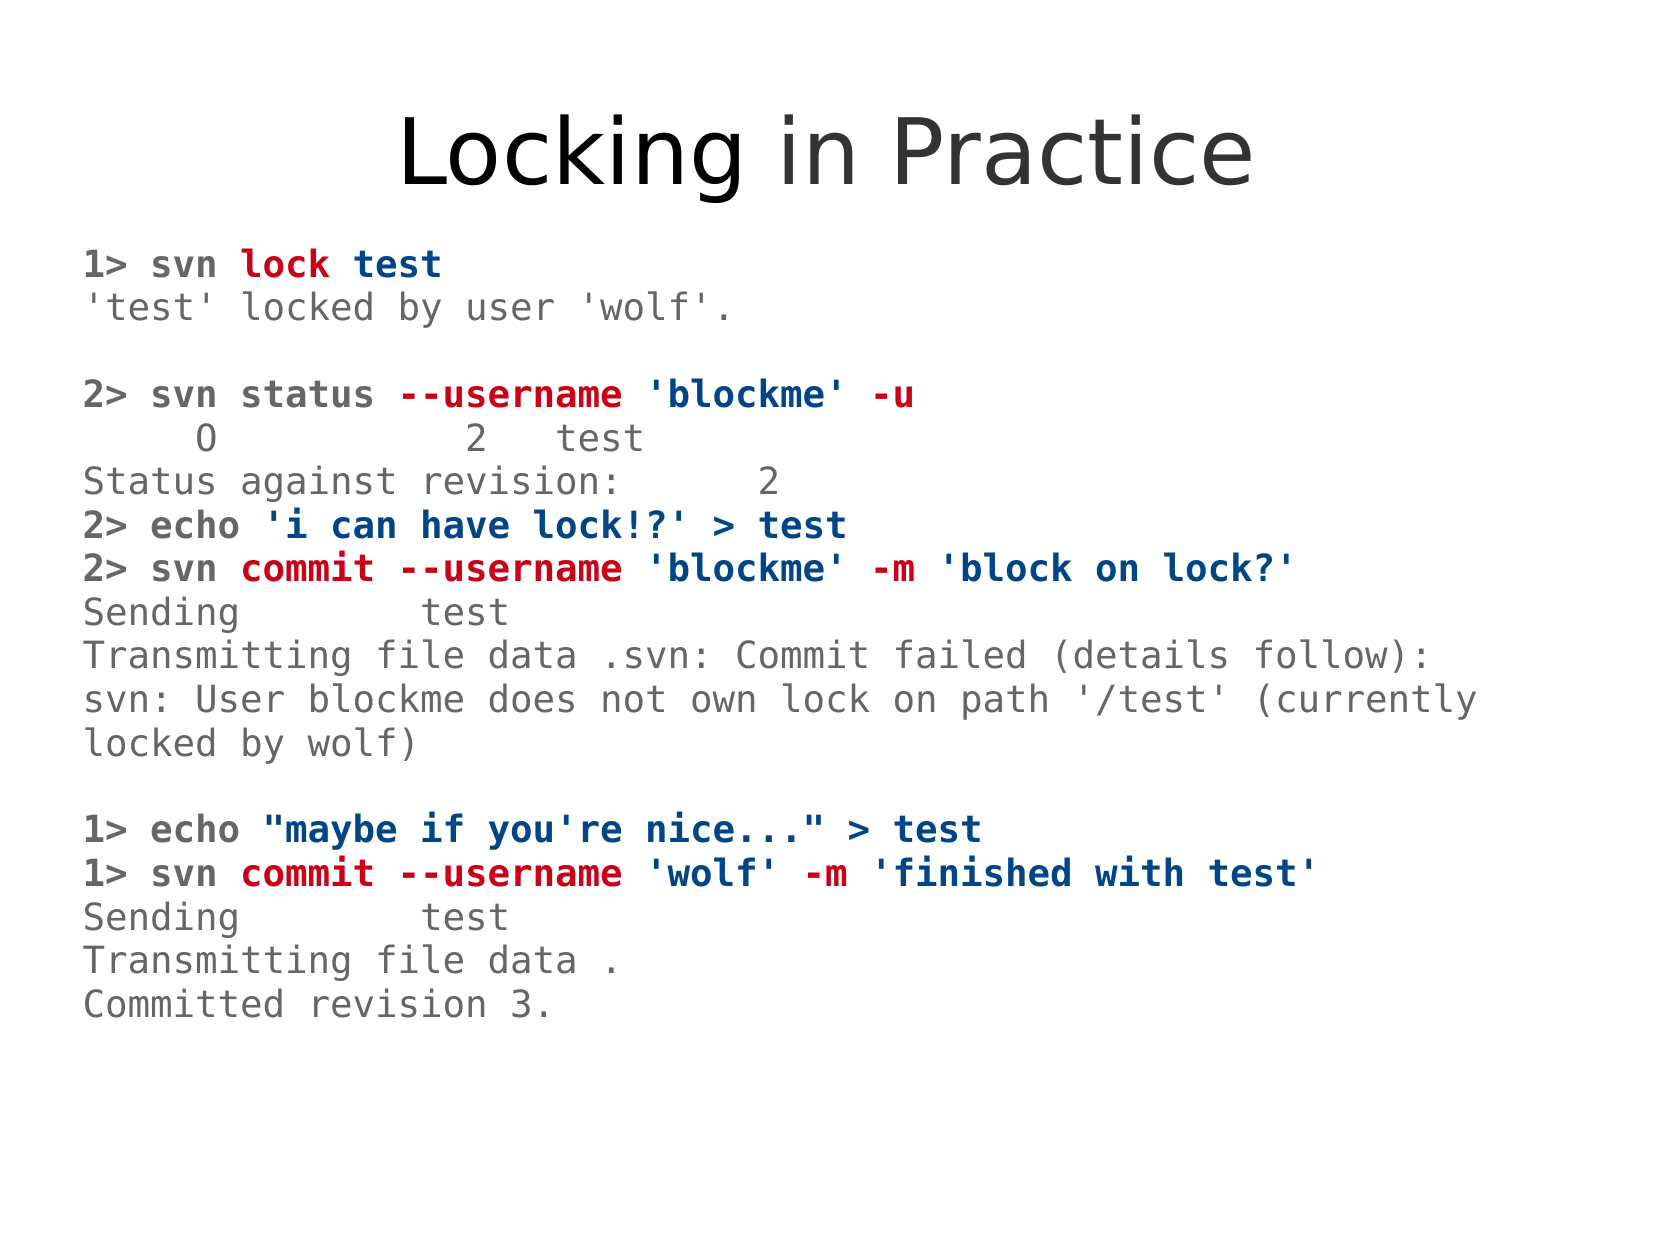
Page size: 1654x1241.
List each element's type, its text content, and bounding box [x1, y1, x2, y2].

title Locking in Practice [82, 49, 1571, 242]
subtitle 1> svn lock test 'test' locked by user 'wolf'. 2> svn status --username 'blockme' -u O 2 test Status against revision: 2 2> echo 'i can have lock!?' > test 2> svn commit --username 'blockme' -m 'block on lock?' Sending test Transmitting file data .svn: Commit failed (details follow): svn: User blockme does not own lock on path '/test' (currently locked by wolf) 1> echo "maybe if you're nice..." > test 1> svn commit --username 'wolf' -m 'finished with test' Sending test Transmitting file data . Committed revision 3. [82, 242, 1571, 1157]
